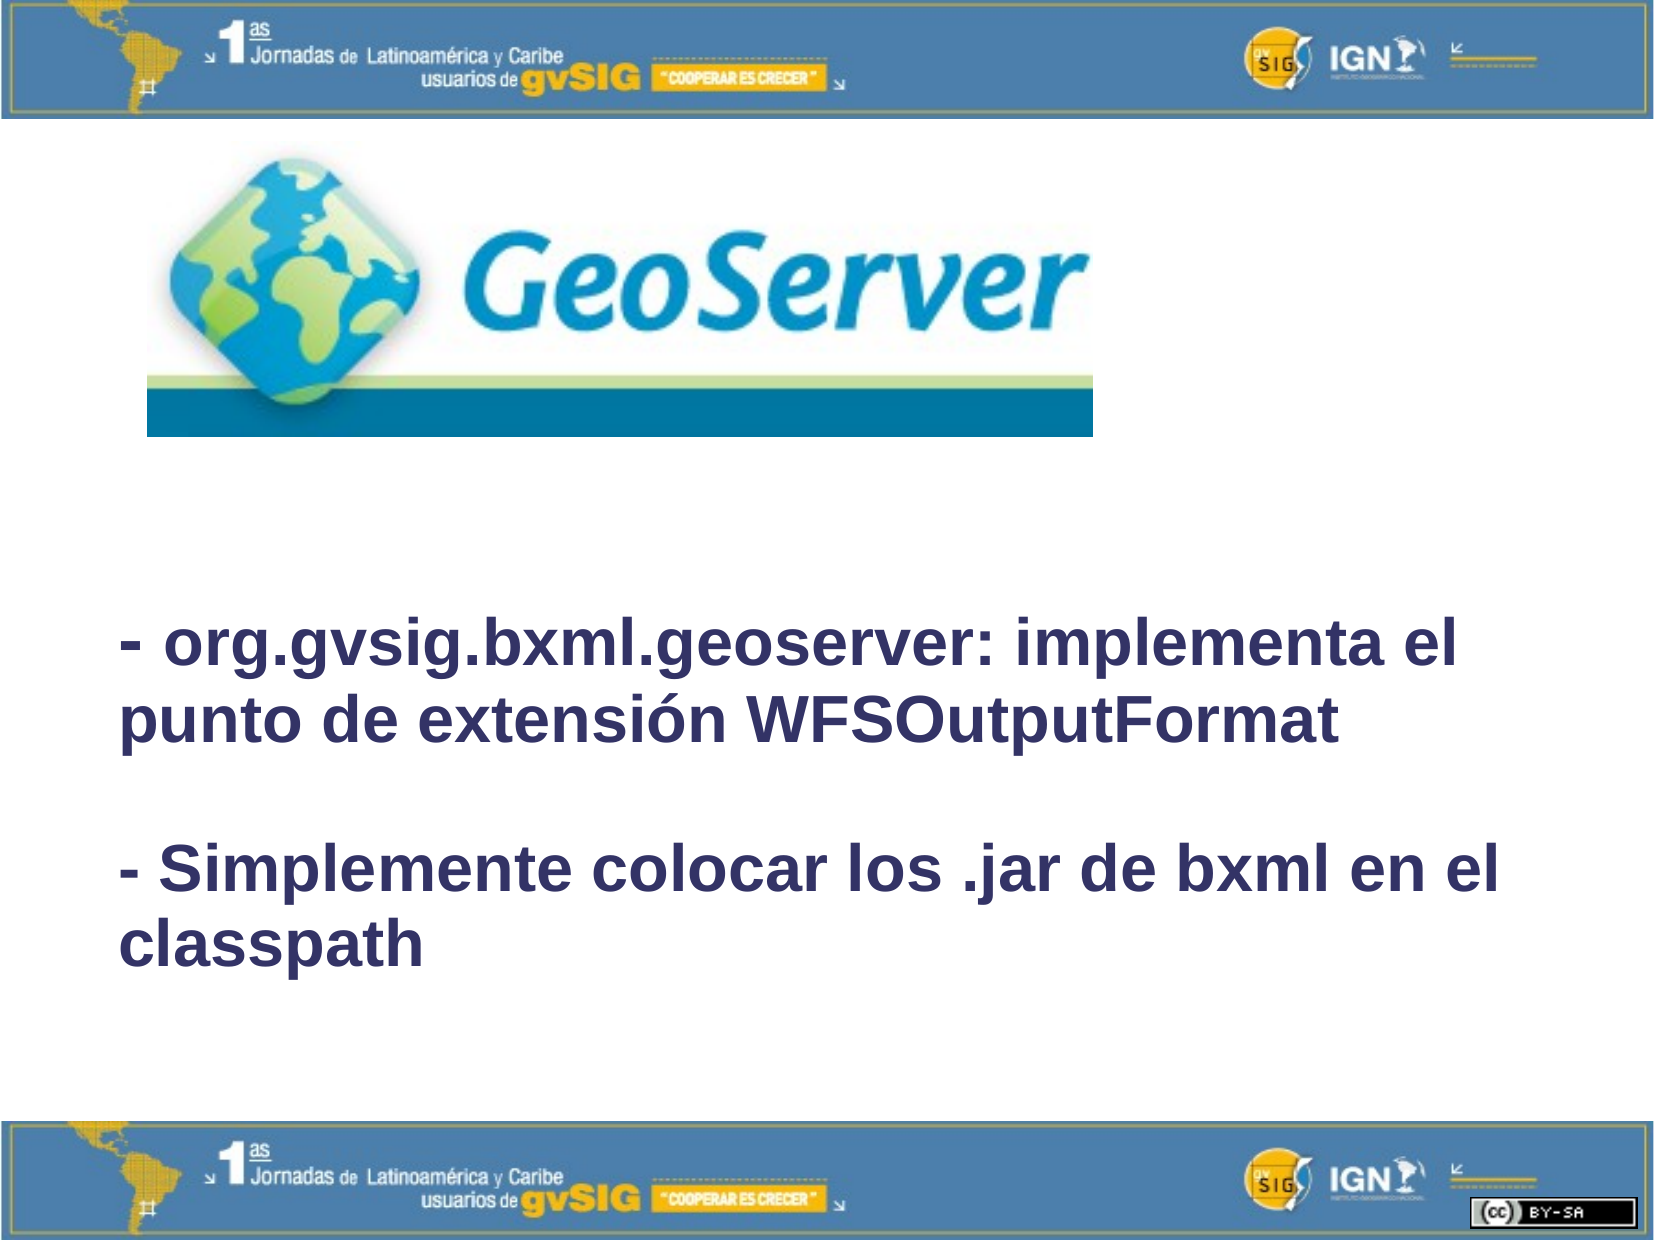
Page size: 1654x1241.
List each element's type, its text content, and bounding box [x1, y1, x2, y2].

picture [0, 0, 1654, 119]
text_box - org.gvsig.bxml.geoserver: implementa el punto de extensión WFSOutputFormat - Simplemente colocar los .jar de bxml en el classpath [118, 561, 1506, 1093]
picture [0, 1121, 1654, 1241]
picture [147, 141, 1093, 406]
